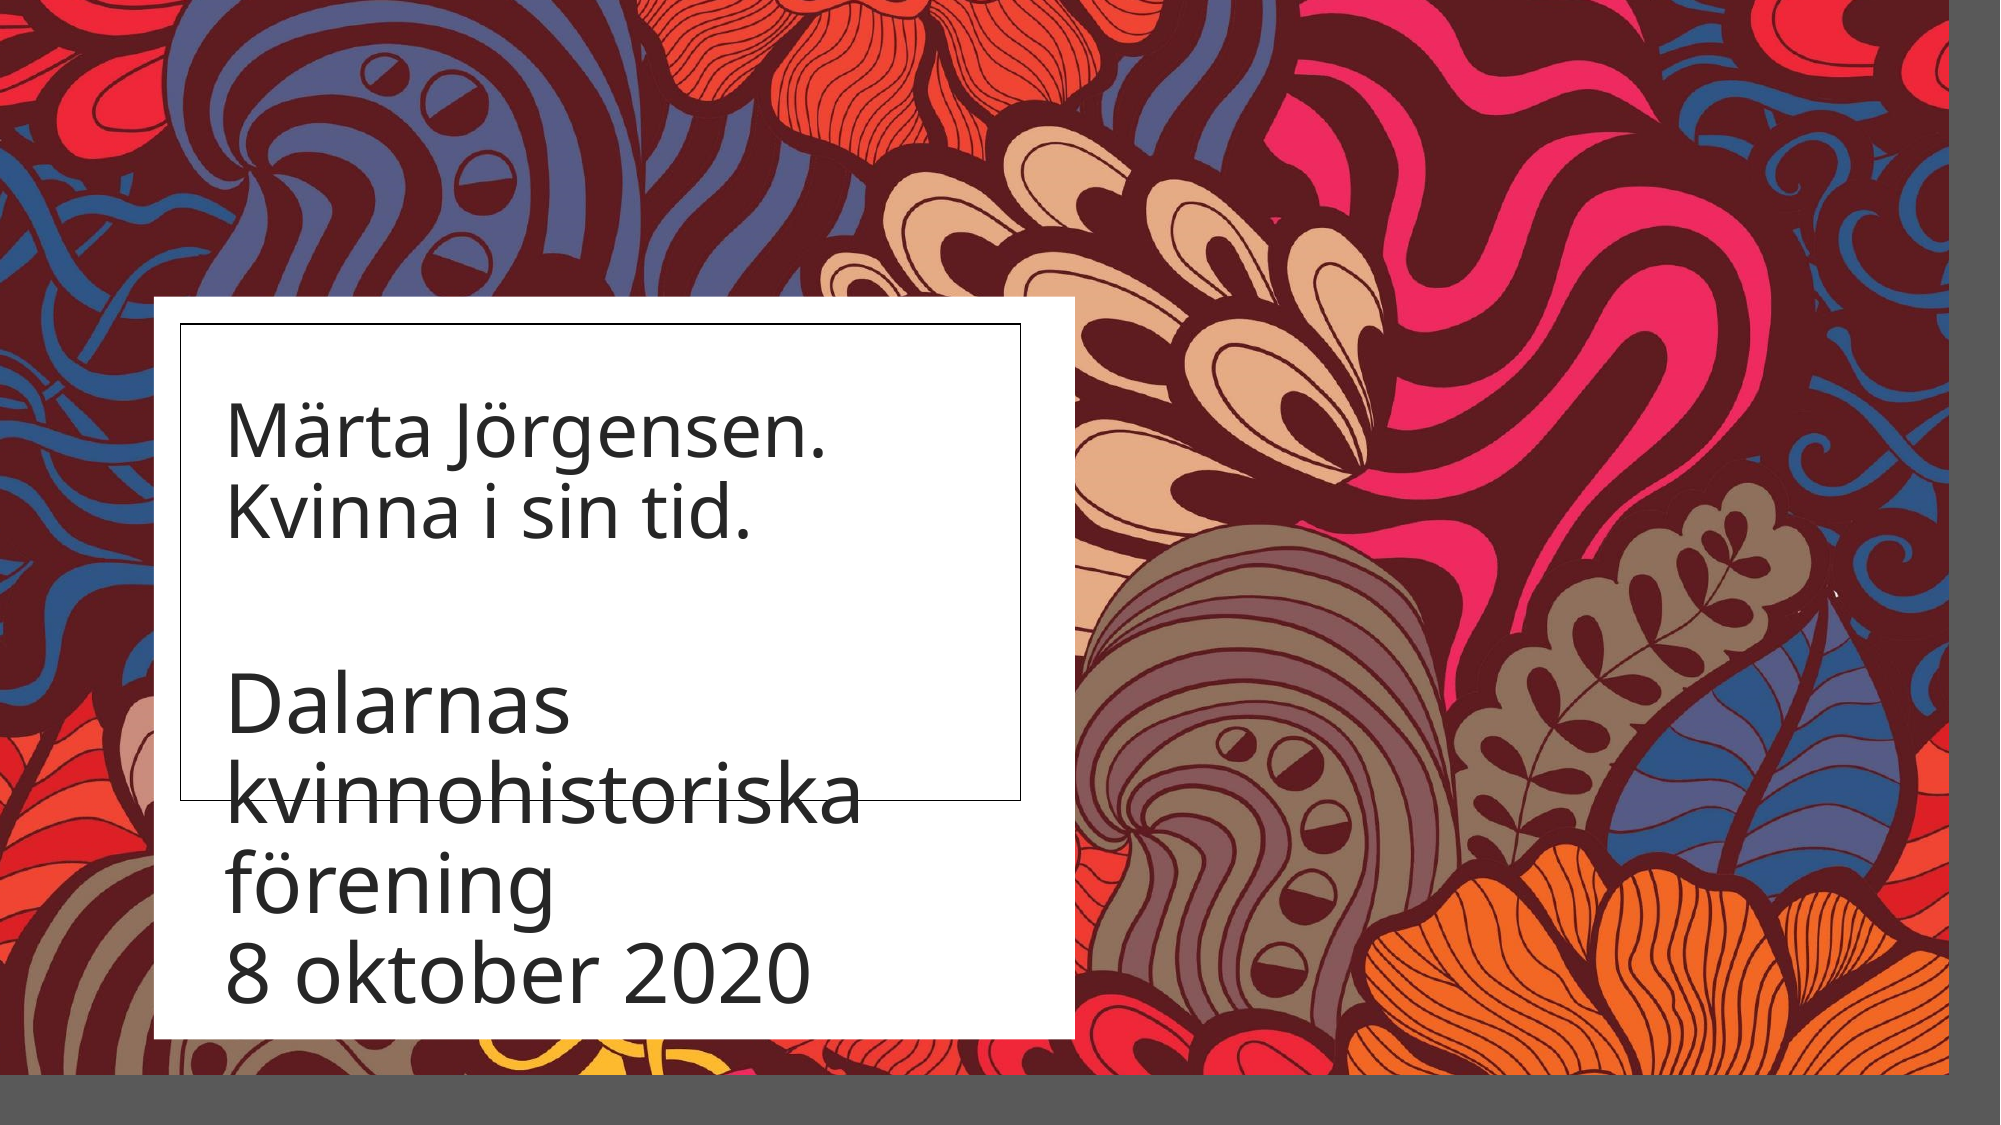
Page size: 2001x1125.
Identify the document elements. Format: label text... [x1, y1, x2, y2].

title Märta Jörgensen. Kvinna i sin tid. [209, 385, 993, 653]
subtitle Dalarnas kvinnohistoriska förening 8 oktober 2020 [209, 654, 993, 747]
text_box [153, 296, 1075, 1040]
picture [0, 0, 1949, 1075]
